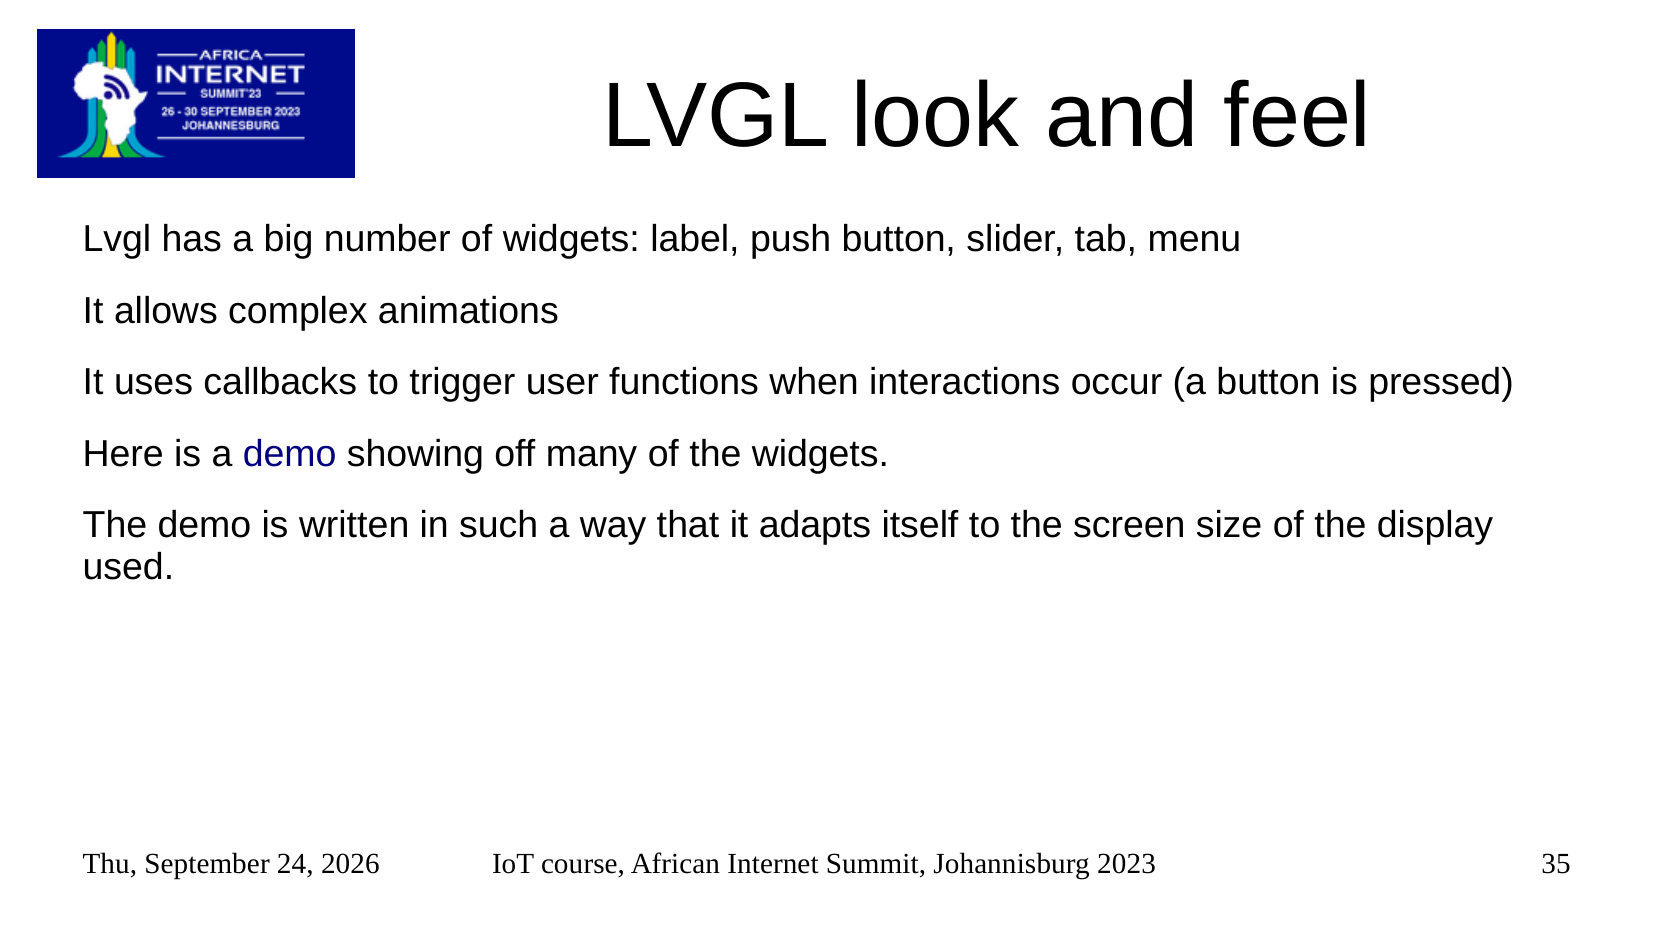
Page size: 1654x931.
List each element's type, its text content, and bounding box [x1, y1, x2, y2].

list Lvgl has a big number of widgets: label, push button, slider, tab, menu It allows complex animations It uses callbacks to trigger user functions when interactions occur (a button is pressed) Here is a demo showing off many of the widgets. The demo is written in such a way that it adapts itself to the screen size of the display used. [82, 217, 1571, 758]
picture [37, 29, 355, 178]
title LVGL look and feel [403, 37, 1571, 193]
